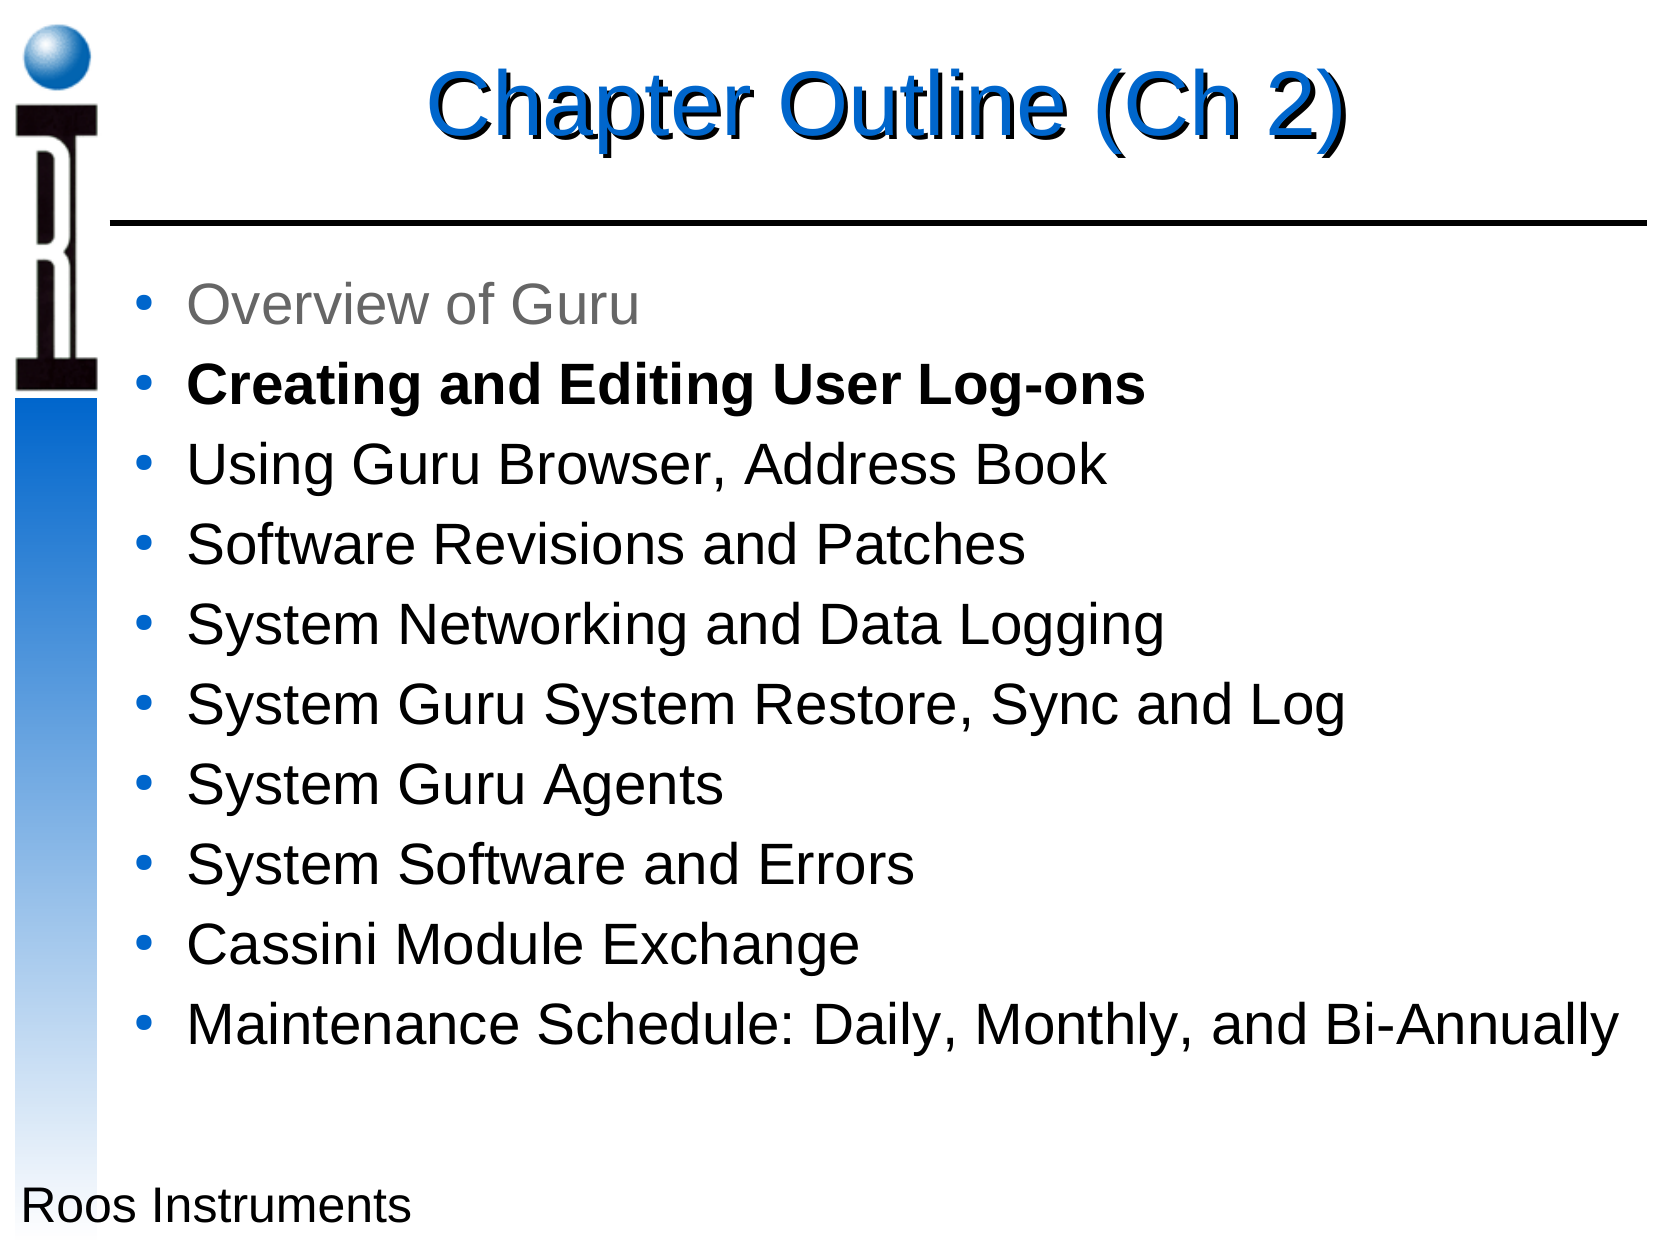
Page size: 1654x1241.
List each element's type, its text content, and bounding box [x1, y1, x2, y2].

list Overview of Guru Creating and Editing User Log-ons Using Guru Browser, Address Book Software Revisions and Patches System Networking and Data Logging System Guru System Restore, Sync and Log System Guru Agents System Software and Errors Cassini Module Exchange Maintenance Schedule: Daily, Monthly, and Bi-Annually [115, 271, 1645, 1135]
title Chapter Outline (Ch 2) [121, 0, 1654, 208]
picture [11, 20, 103, 398]
